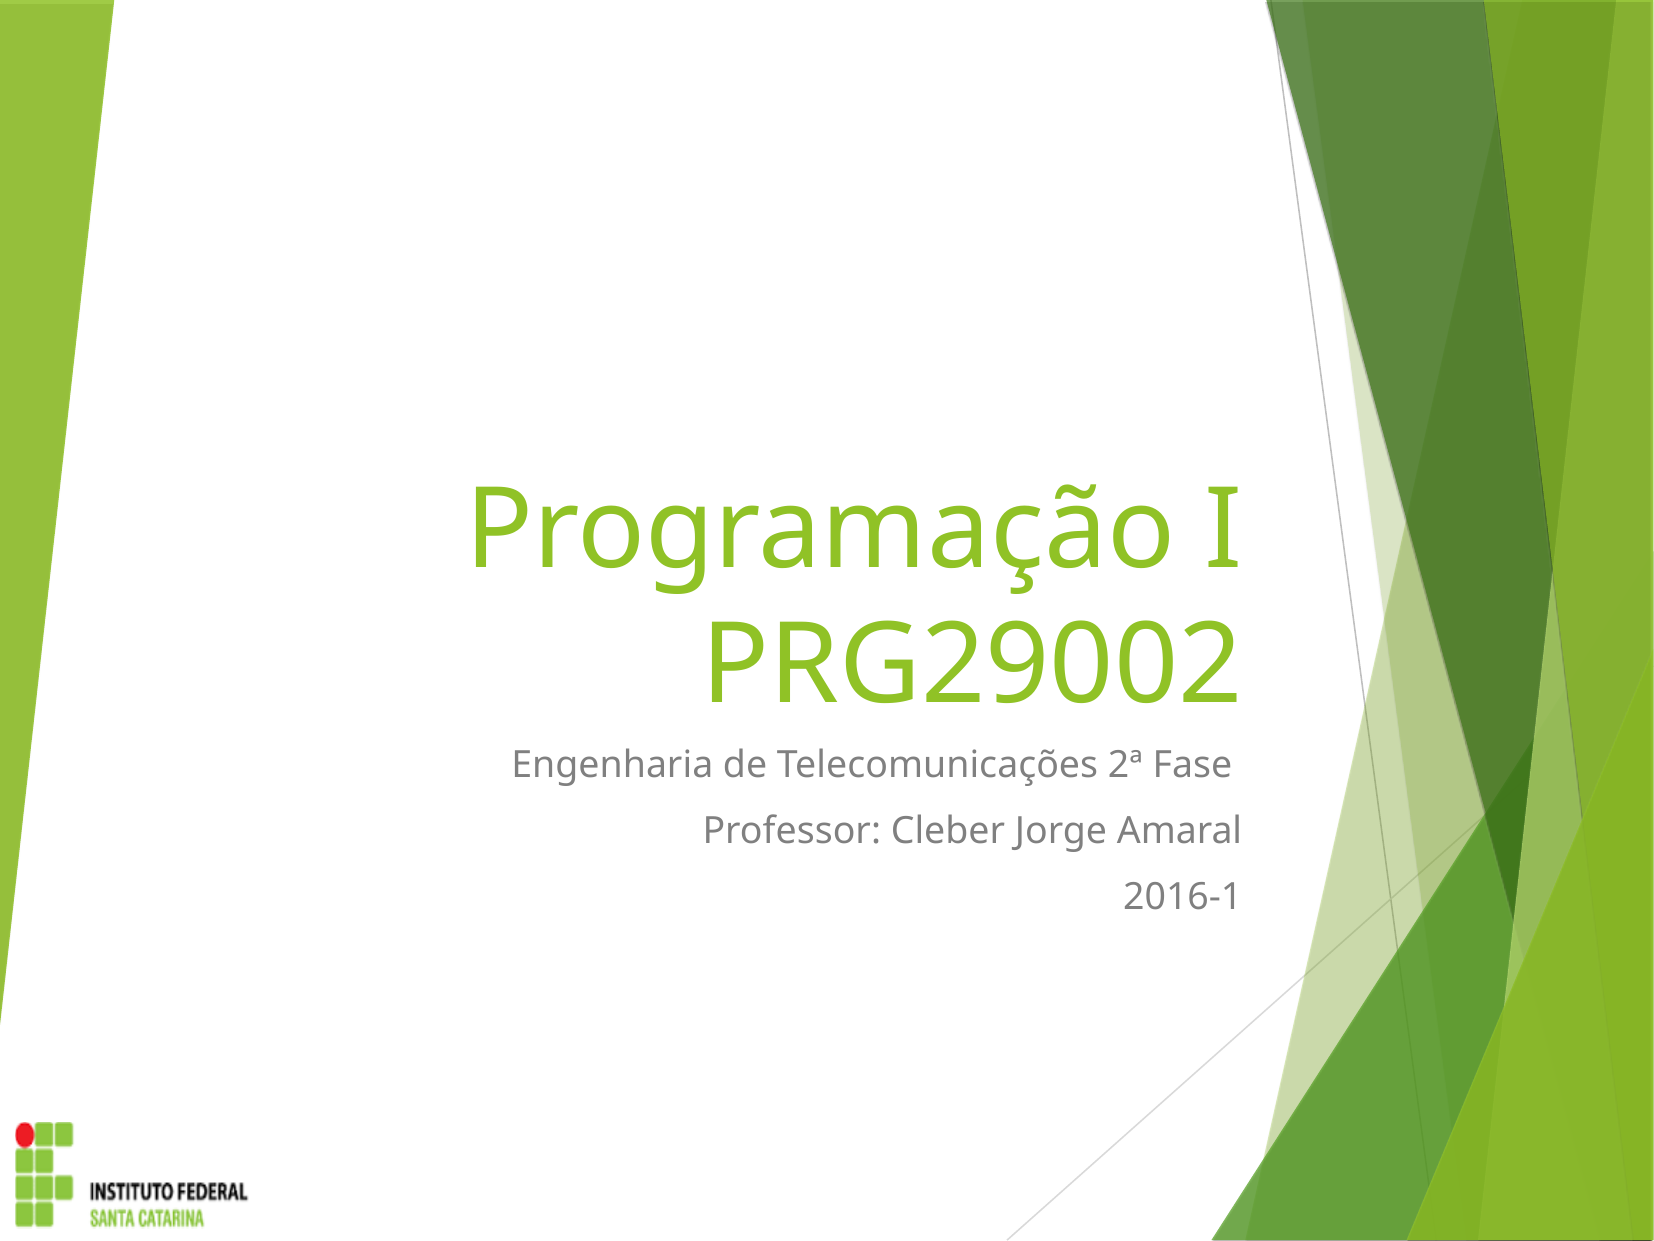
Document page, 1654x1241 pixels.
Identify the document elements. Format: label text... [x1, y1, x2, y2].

title Programação I PRG29002 [204, 434, 1258, 732]
picture [15, 1122, 250, 1229]
subtitle Engenharia de Telecomunicações 2ª Fase Professor: Cleber Jorge Amaral 2016-1 [204, 732, 1258, 1123]
